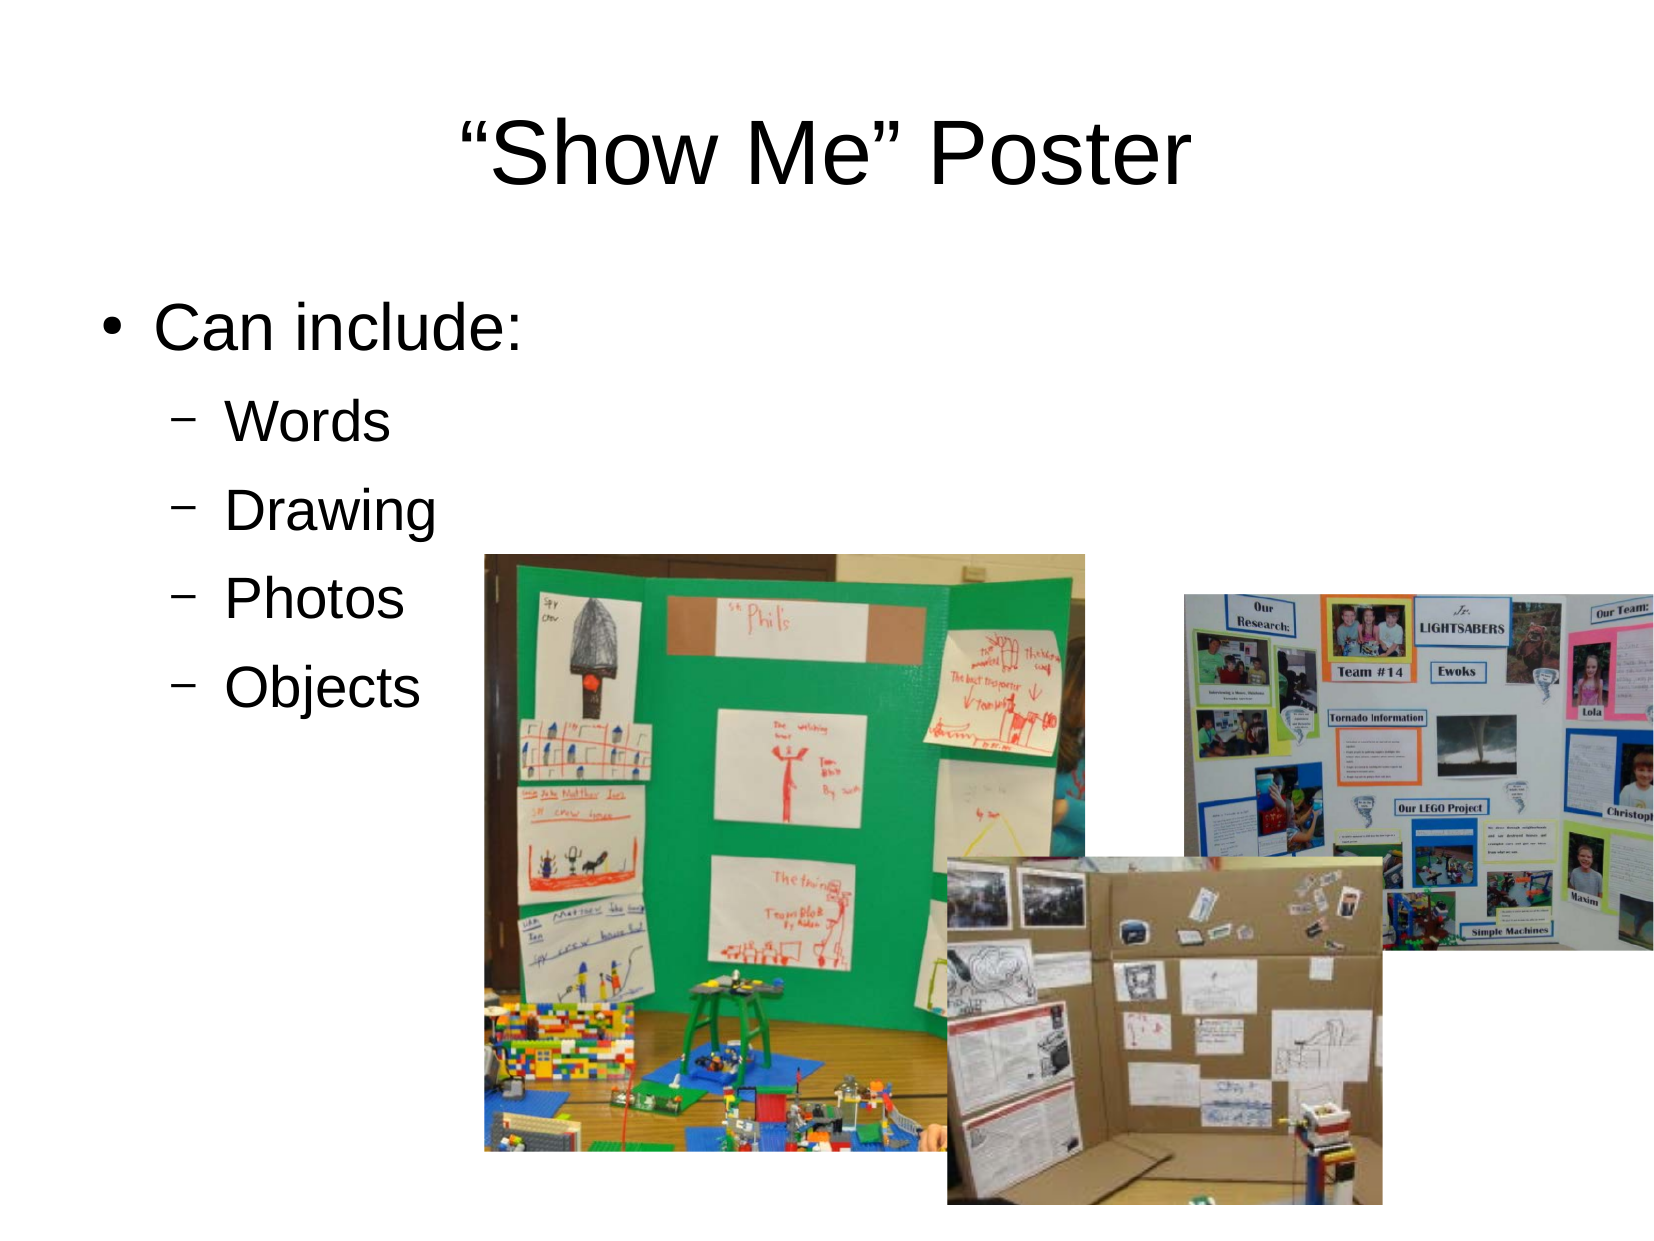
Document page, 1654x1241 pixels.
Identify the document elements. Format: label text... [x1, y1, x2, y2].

title “Show Me” Poster [82, 49, 1571, 257]
list Can include: Words Drawing Photos Objects [82, 290, 1381, 1186]
picture [482, 554, 1654, 1205]
